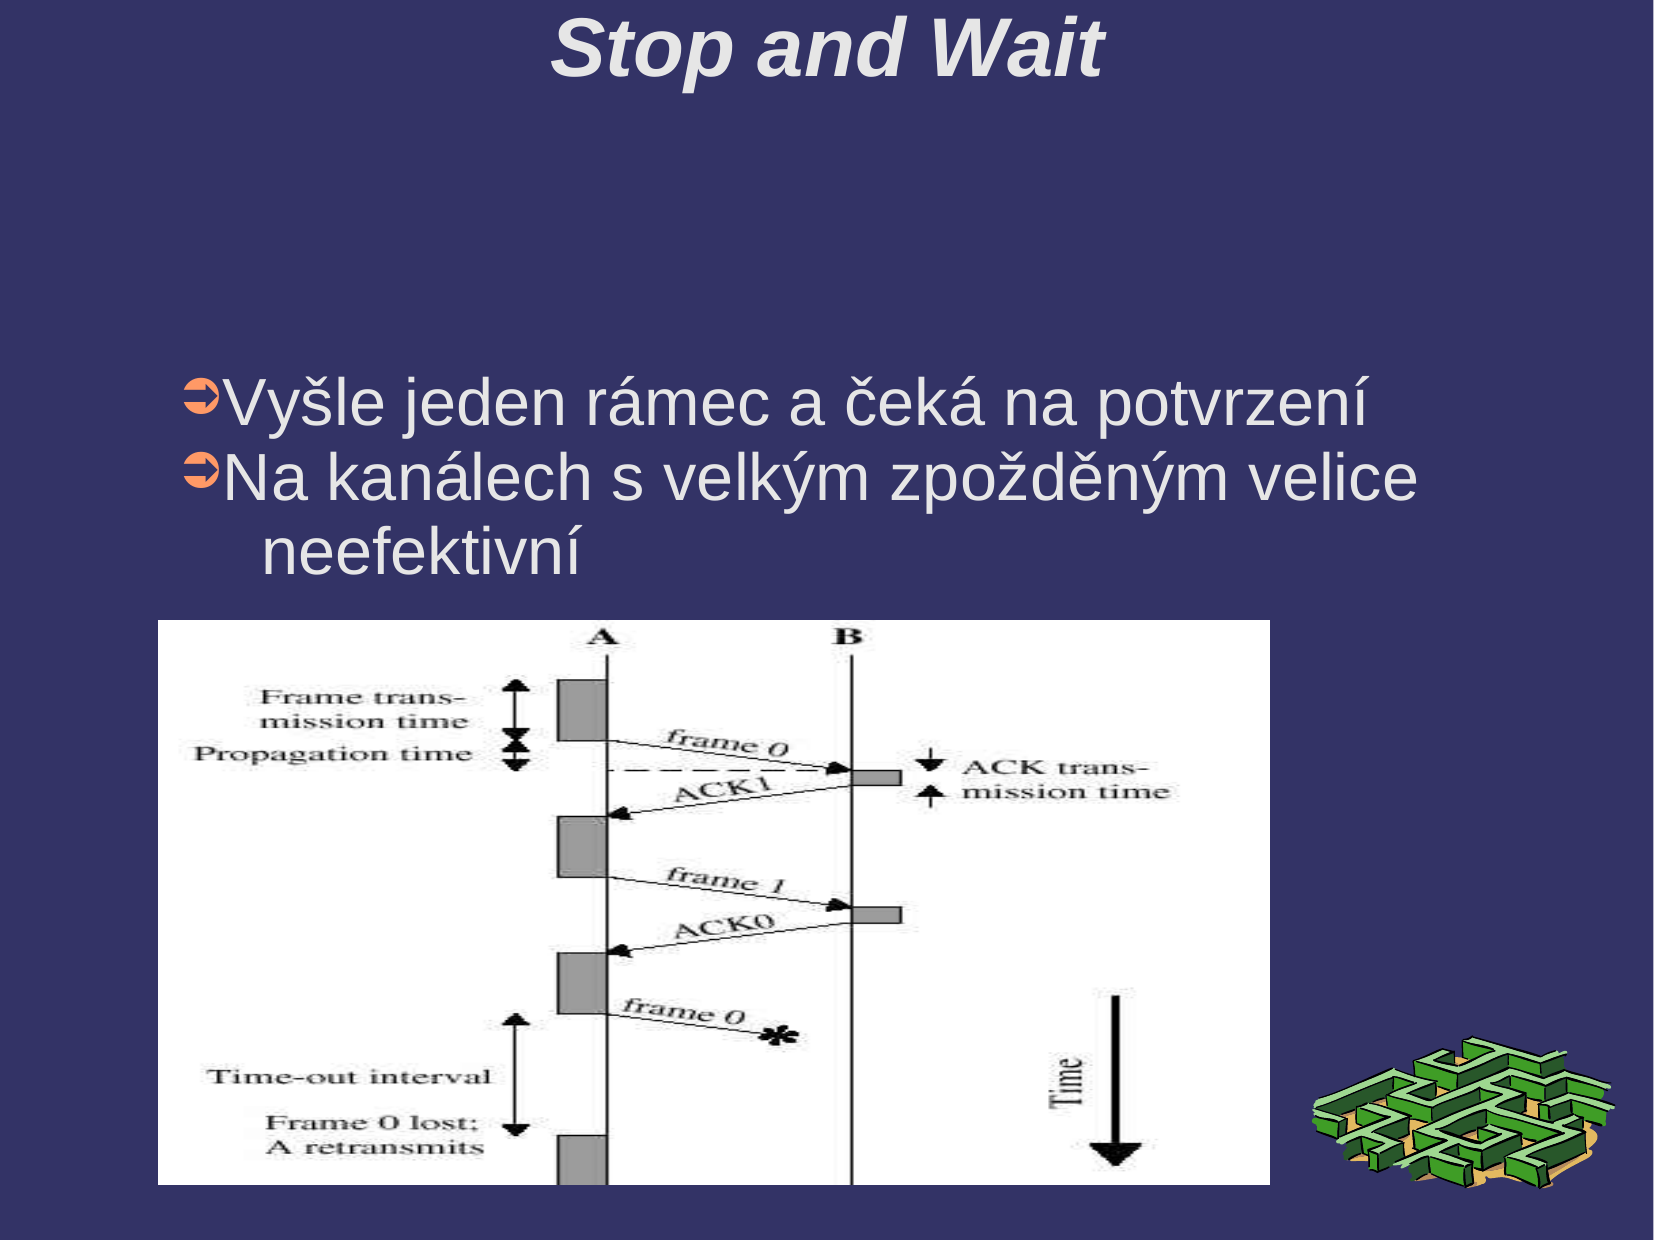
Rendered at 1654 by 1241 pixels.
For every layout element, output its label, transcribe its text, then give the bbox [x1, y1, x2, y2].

list Vyšle jeden rámec a čeká na potvrzení Na kanálech s velkým zpožděným velice neefektivní [178, 364, 1570, 1132]
picture [158, 620, 1270, 1185]
title Stop and Wait [121, 0, 1534, 134]
